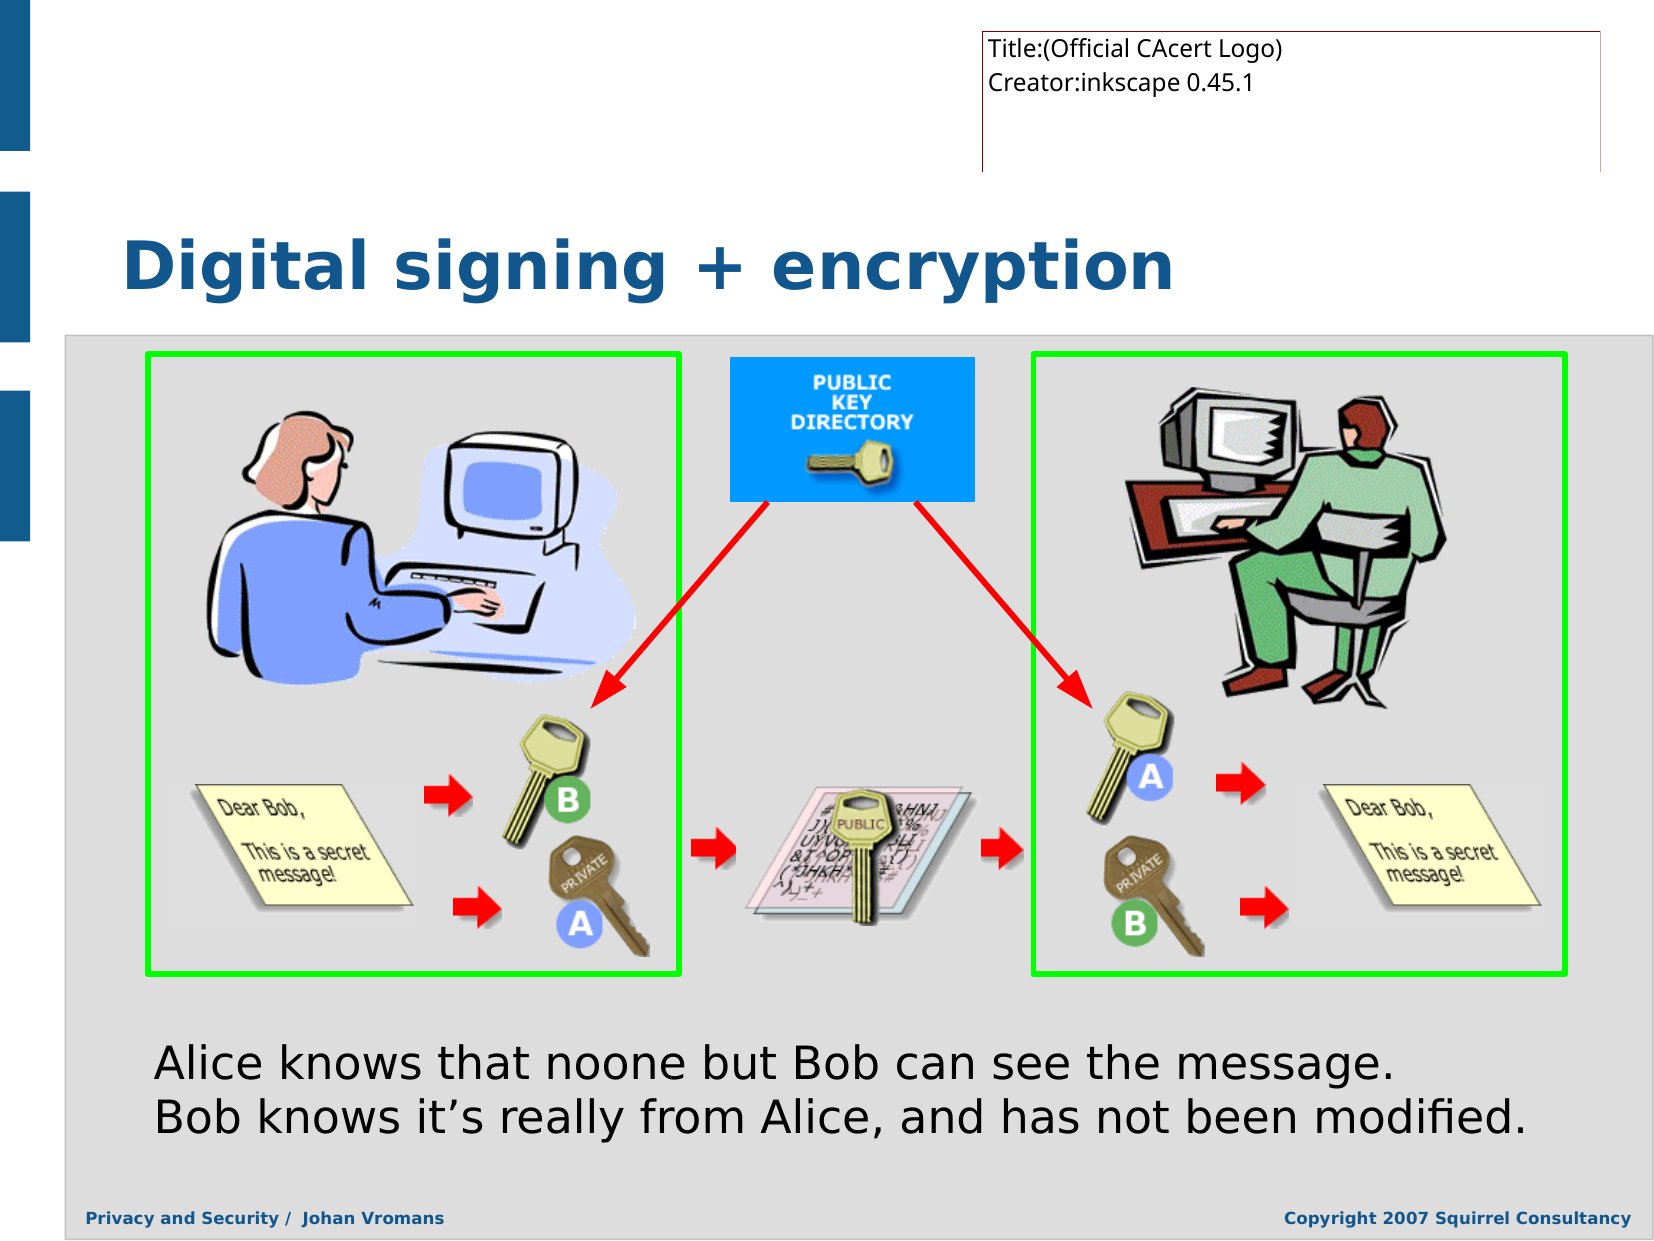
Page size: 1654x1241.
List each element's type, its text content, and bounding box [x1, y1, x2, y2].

picture [691, 781, 1024, 926]
picture [453, 885, 502, 929]
picture [169, 784, 414, 929]
picture [1103, 835, 1205, 957]
picture [1216, 761, 1266, 805]
title Digital signing + encryption [121, 206, 1533, 326]
picture [1297, 784, 1542, 929]
picture [1240, 885, 1289, 929]
picture [206, 387, 636, 709]
picture [501, 714, 650, 957]
text_box Alice knows that noone but Bob can see the message. Bob knows it’s really from Alice, and has not been modified. [153, 1037, 1530, 1144]
picture [730, 357, 975, 502]
picture [1071, 387, 1501, 827]
picture [424, 773, 473, 817]
